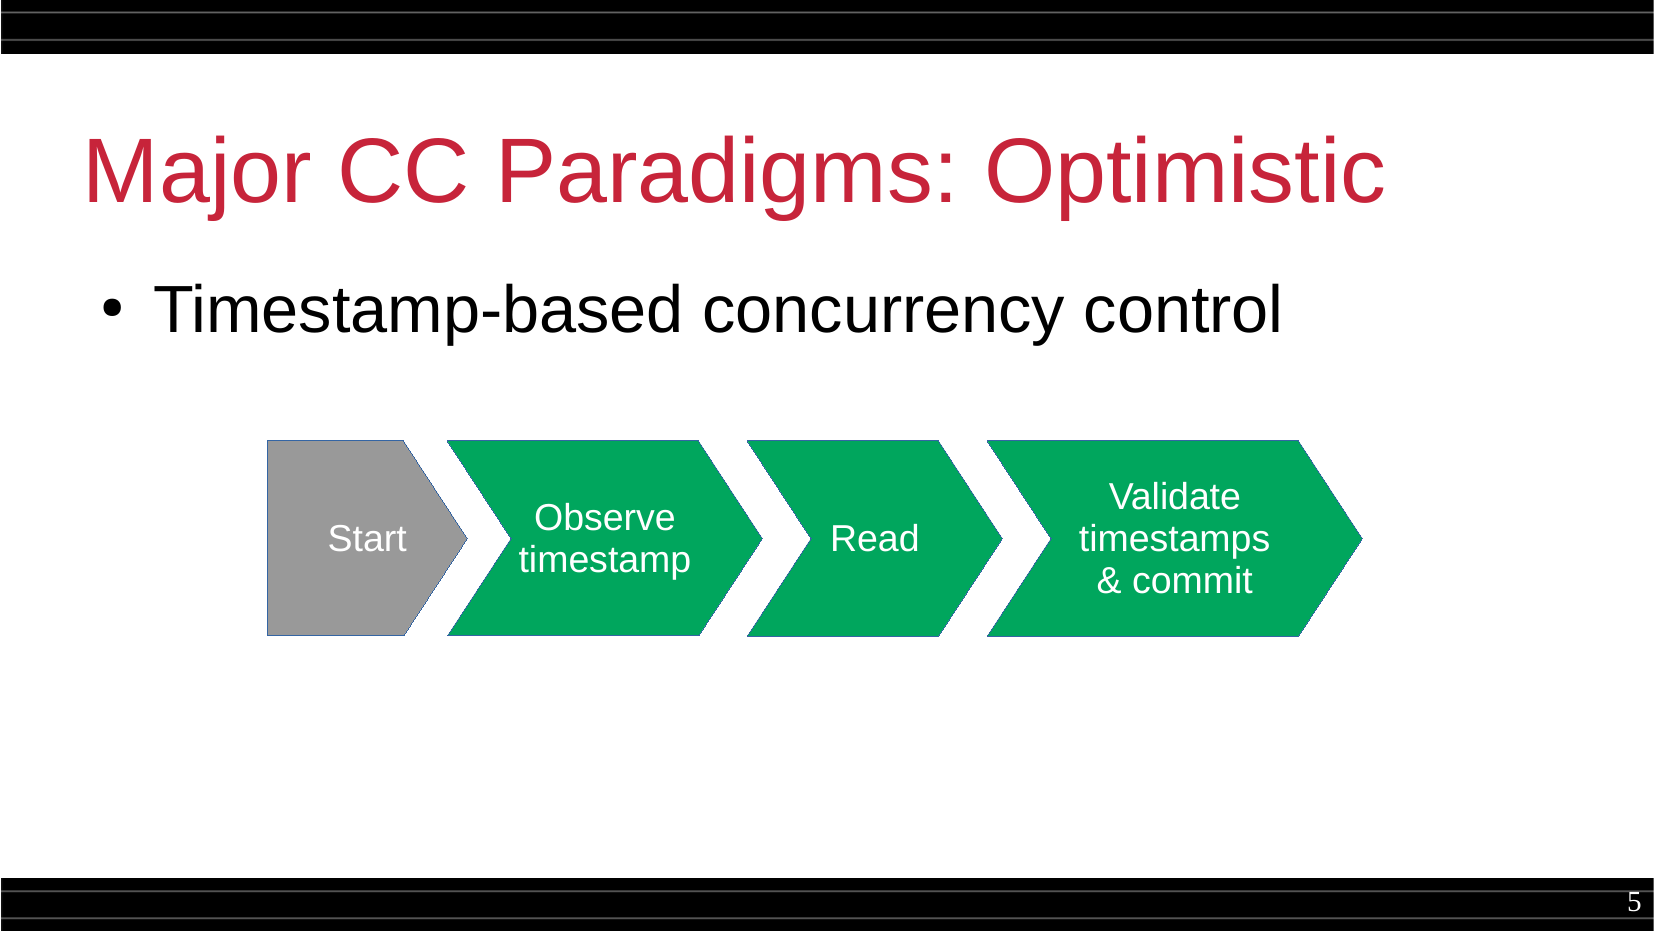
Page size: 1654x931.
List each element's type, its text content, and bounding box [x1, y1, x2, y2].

text_box Observe timestamp [447, 440, 763, 636]
text_box Read [747, 440, 1003, 637]
text_box Validate timestamps & commit [987, 440, 1363, 637]
picture [1, 0, 1654, 54]
list Timestamp-based concurrency control [82, 271, 1571, 758]
picture [1, 878, 1654, 931]
text_box Start [267, 440, 468, 636]
title Major CC Paradigms: Optimistic [82, 92, 1571, 249]
